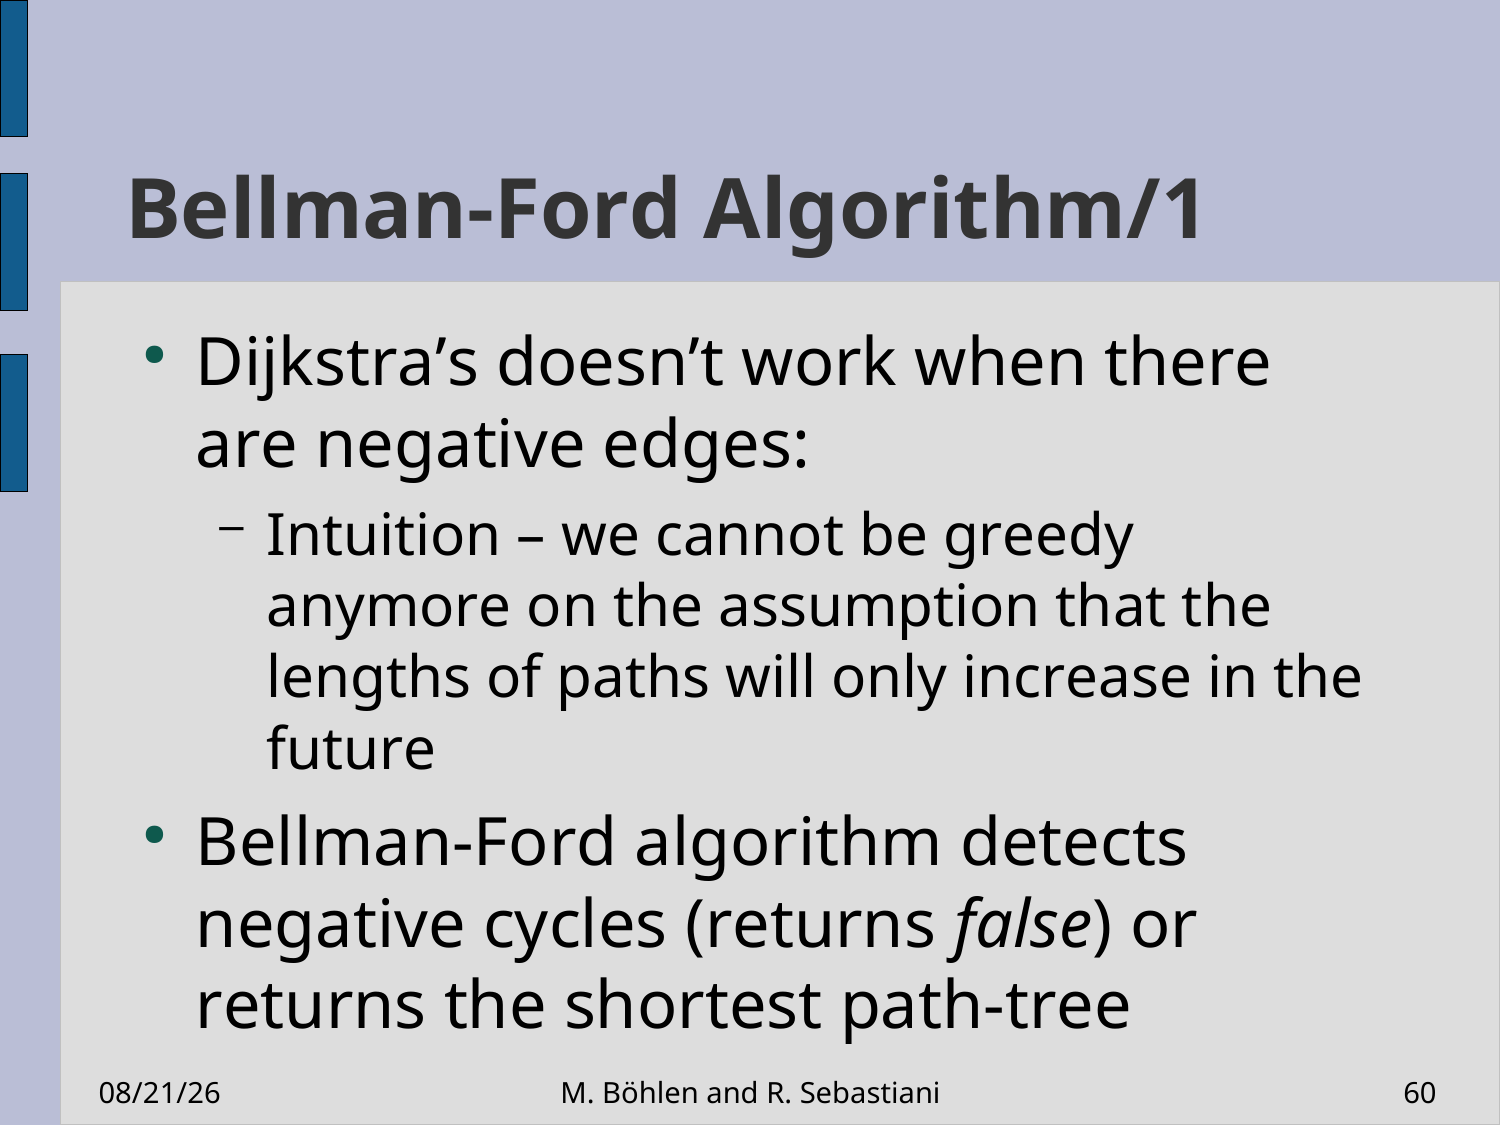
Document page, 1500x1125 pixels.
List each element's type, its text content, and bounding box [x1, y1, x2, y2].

list Dijkstra’s doesn’t work when there are negative edges: Intuition – we cannot be greedy anymore on the assumption that the lengths of paths will only increase in the future Bellman-Ford algorithm detects negative cycles (returns false) or returns the shortest path-tree [110, 312, 1392, 1037]
title Bellman-Ford Algorithm/1 [110, 67, 1392, 271]
